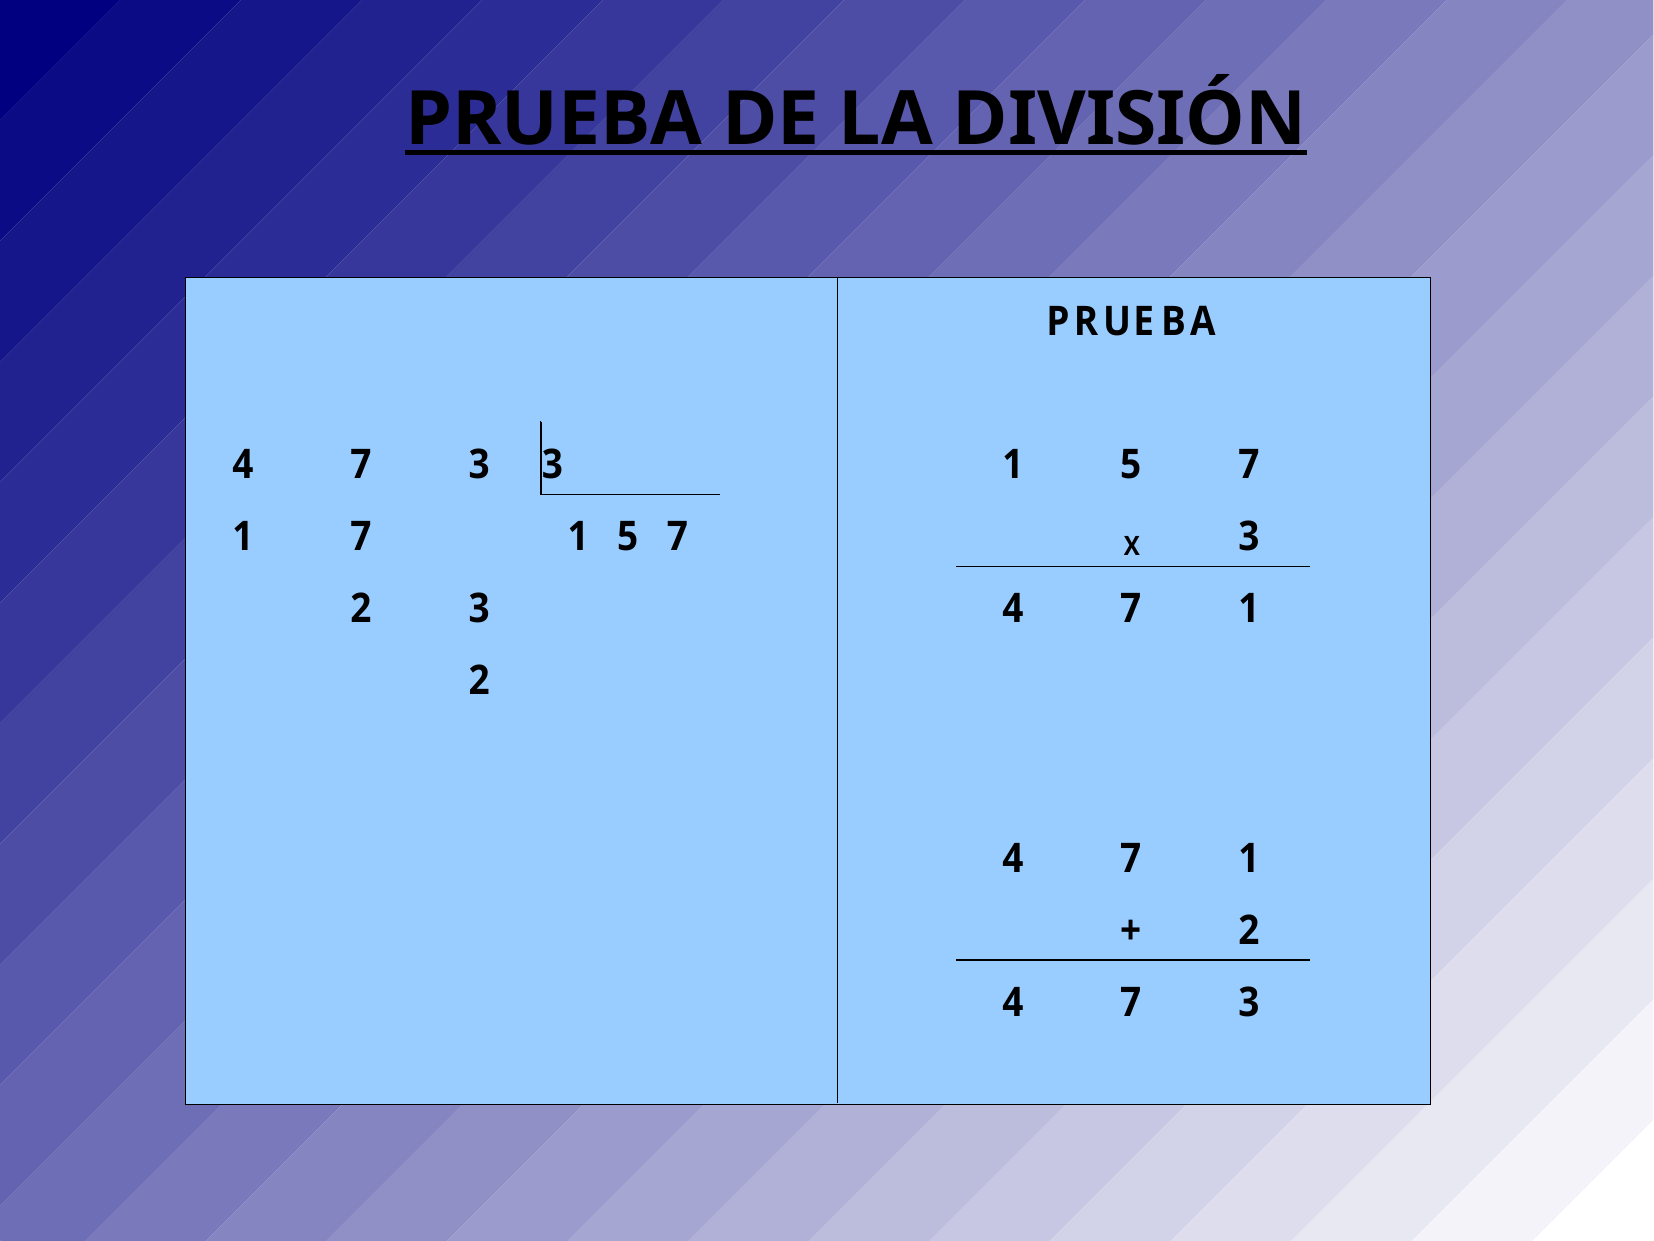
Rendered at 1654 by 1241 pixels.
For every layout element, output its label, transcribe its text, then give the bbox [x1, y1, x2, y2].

text_box PRUEBA DE LA DIVISIÓN [324, 56, 1388, 178]
chart [185, 277, 1431, 1105]
